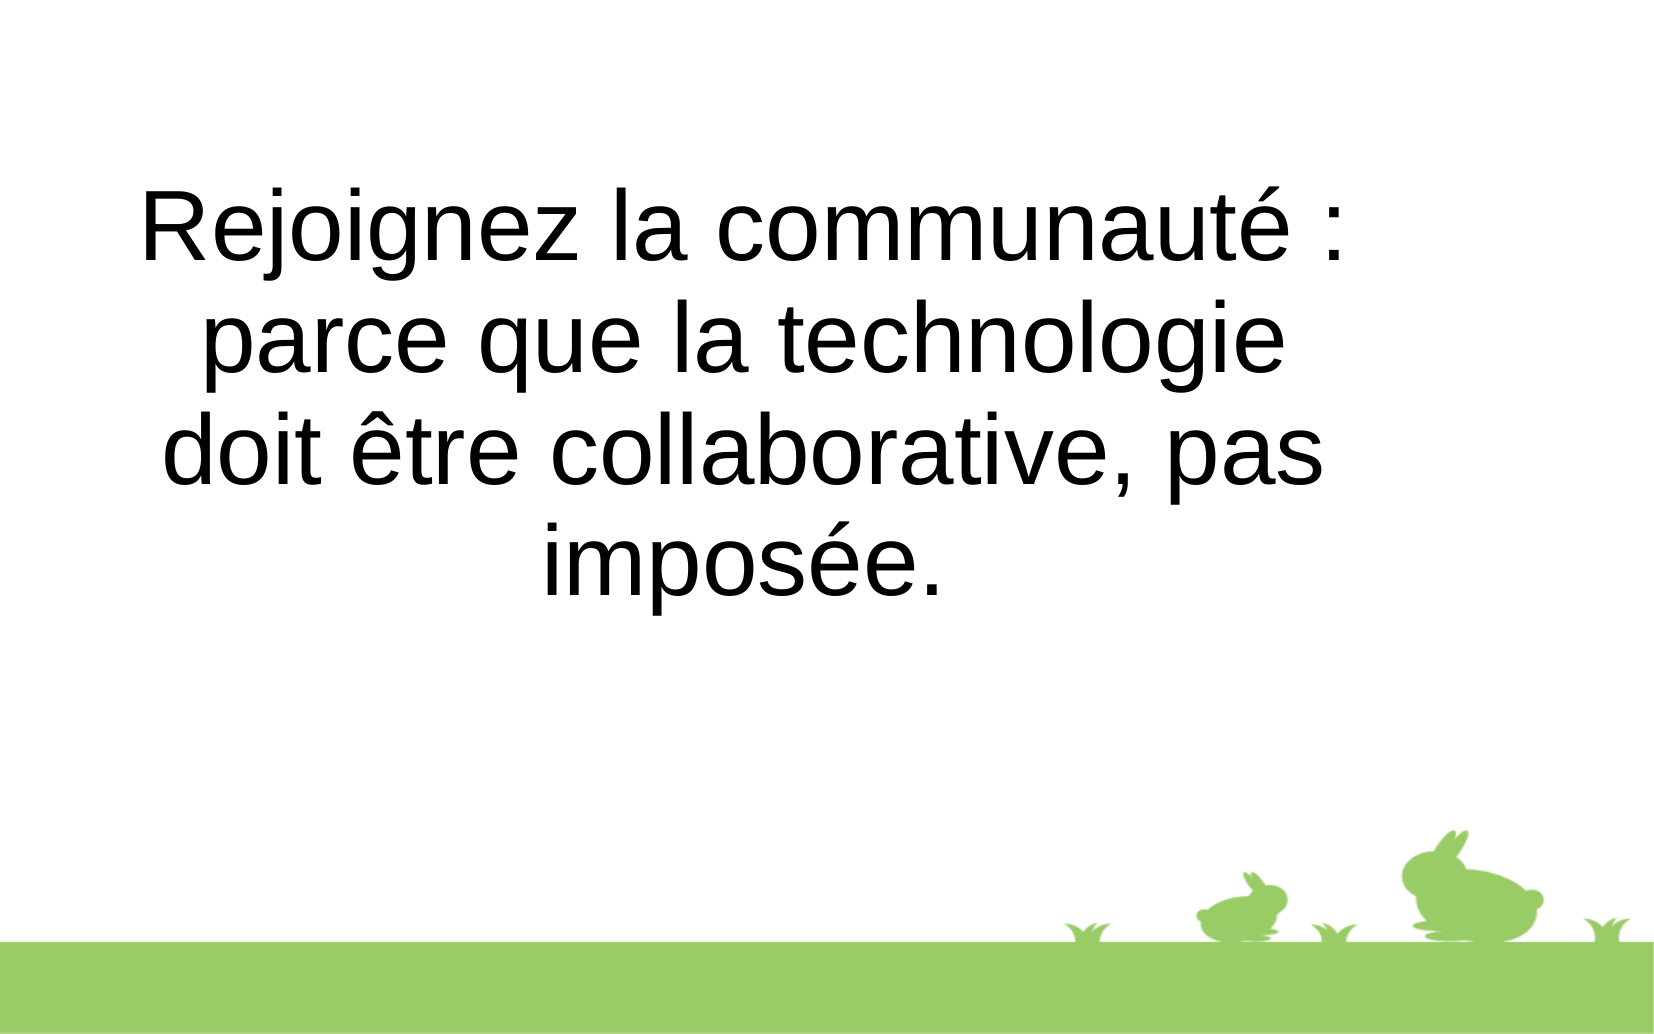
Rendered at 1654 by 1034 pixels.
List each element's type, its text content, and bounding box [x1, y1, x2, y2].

text_box Rejoignez la communauté : parce que la technologie doit être collaborative, pas imposée. [106, 39, 1382, 748]
picture [0, 0, 1654, 1034]
